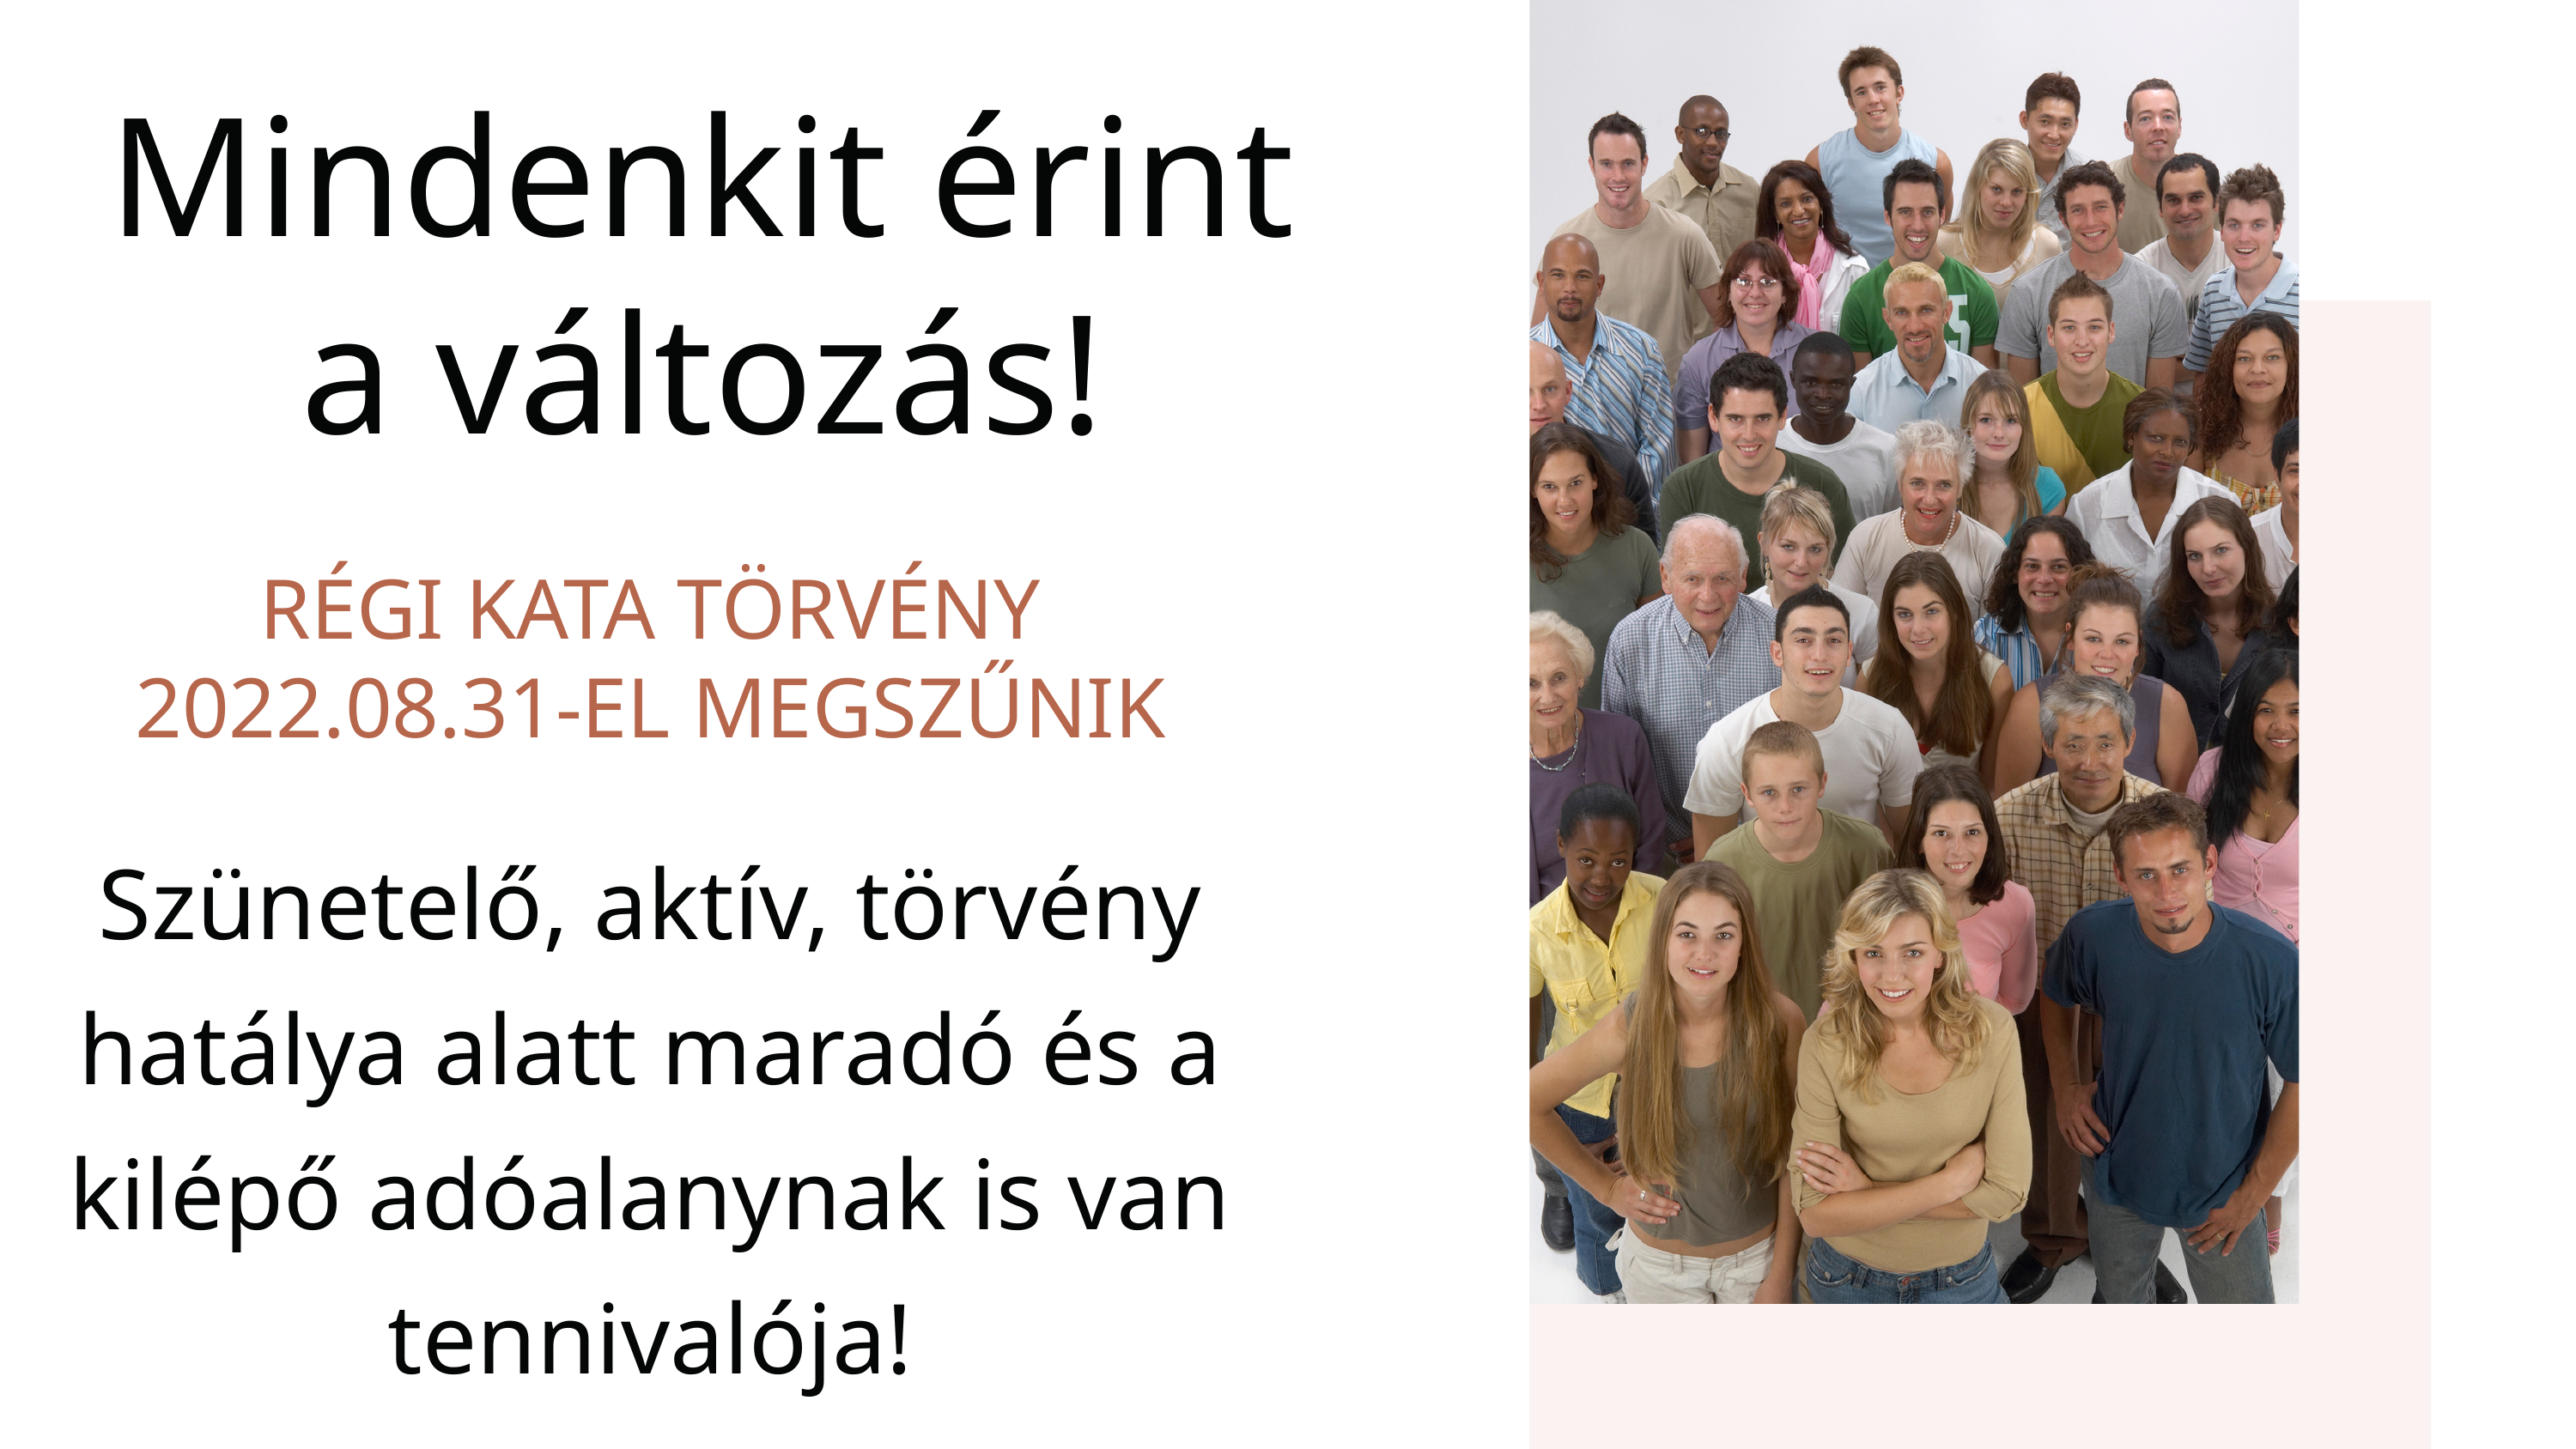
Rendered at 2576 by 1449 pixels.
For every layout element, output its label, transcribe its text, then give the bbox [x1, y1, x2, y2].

text_box [1529, 300, 2432, 1449]
text_box Szünetelő, aktív, törvény hatálya alatt maradó és a kilépő adóalanynak is van tennivalója! [56, 814, 1245, 1394]
text_box RÉGI KATA TÖRVÉNY 2022.08.31-EL MEGSZŰNIK [56, 556, 1245, 755]
picture [1529, 0, 2300, 1304]
text_box Mindenkit érint a változás! [56, 71, 1349, 468]
